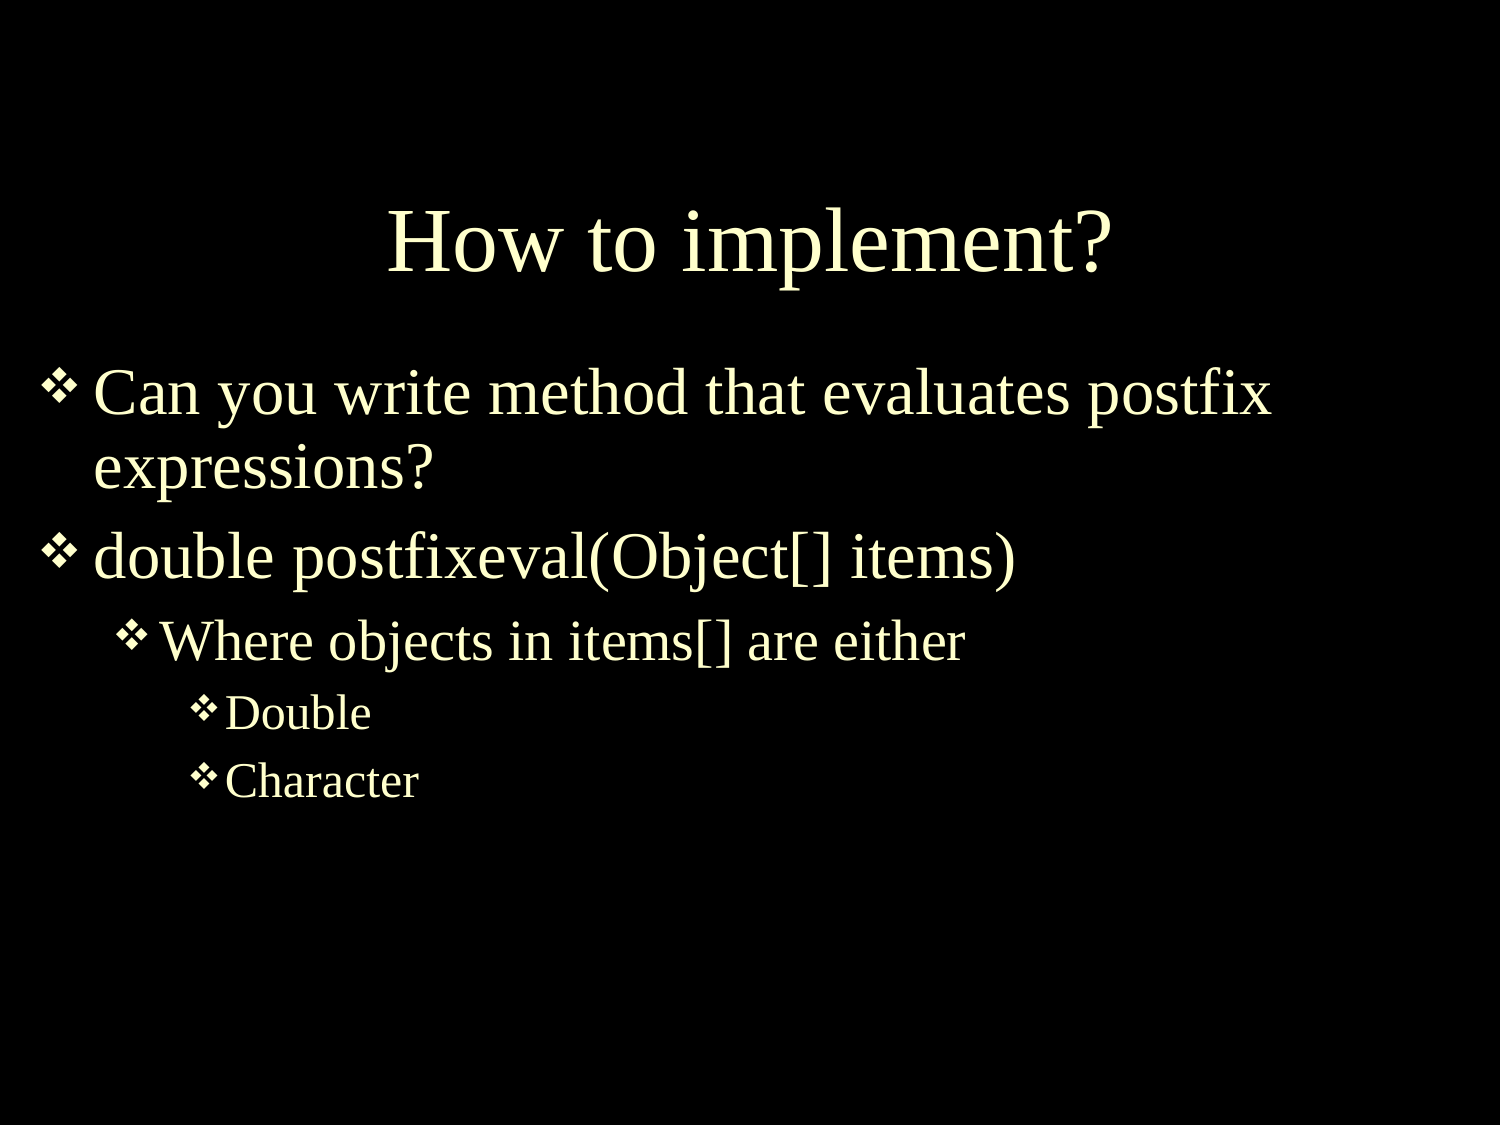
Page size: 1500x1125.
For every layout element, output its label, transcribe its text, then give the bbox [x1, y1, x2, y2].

title How to implement? [22, 145, 1480, 336]
list Can you write method that evaluates postfix expressions? double postfixeval(Object[] items) Where objects in items[] are either Double Character [22, 347, 1482, 1026]
